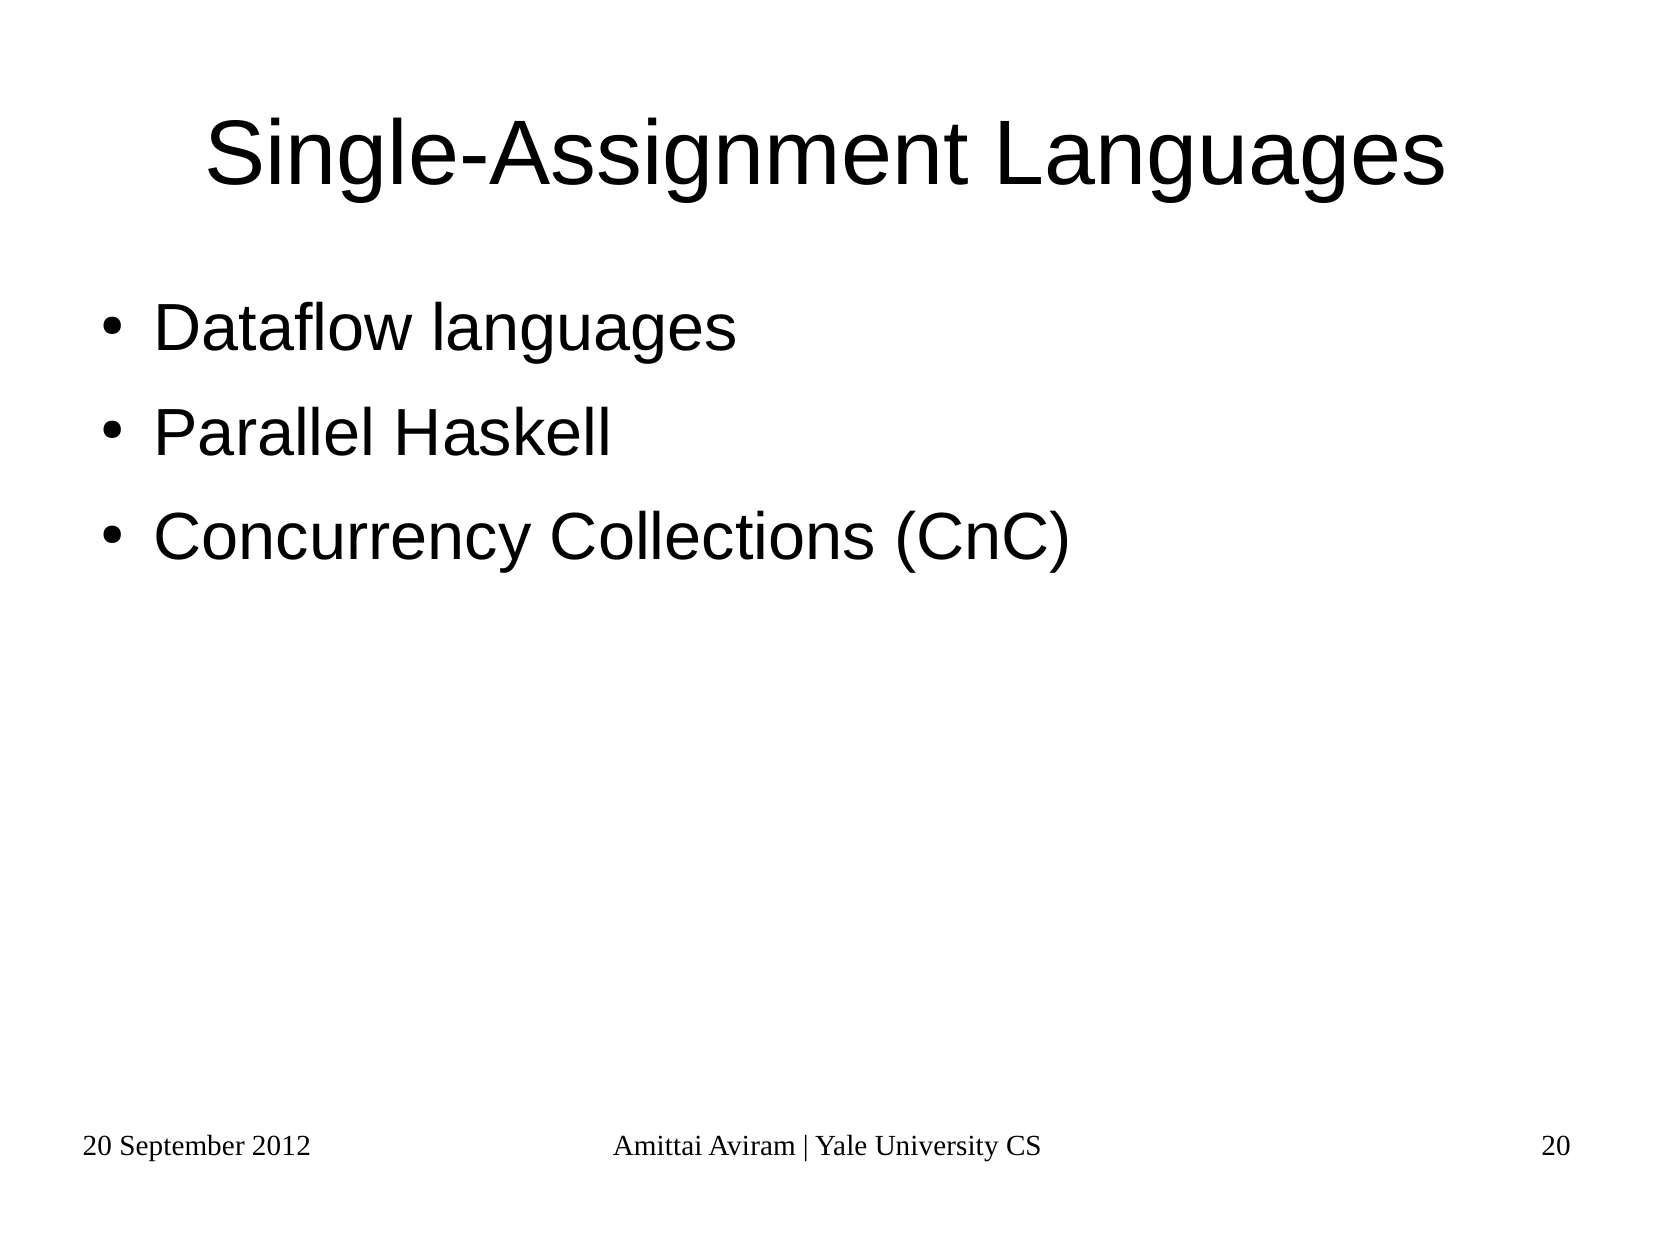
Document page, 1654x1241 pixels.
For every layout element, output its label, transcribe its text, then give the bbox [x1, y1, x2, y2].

title Single-Assignment Languages [82, 49, 1571, 257]
list Dataflow languages Parallel Haskell Concurrency Collections (CnC) [82, 290, 1571, 1109]
